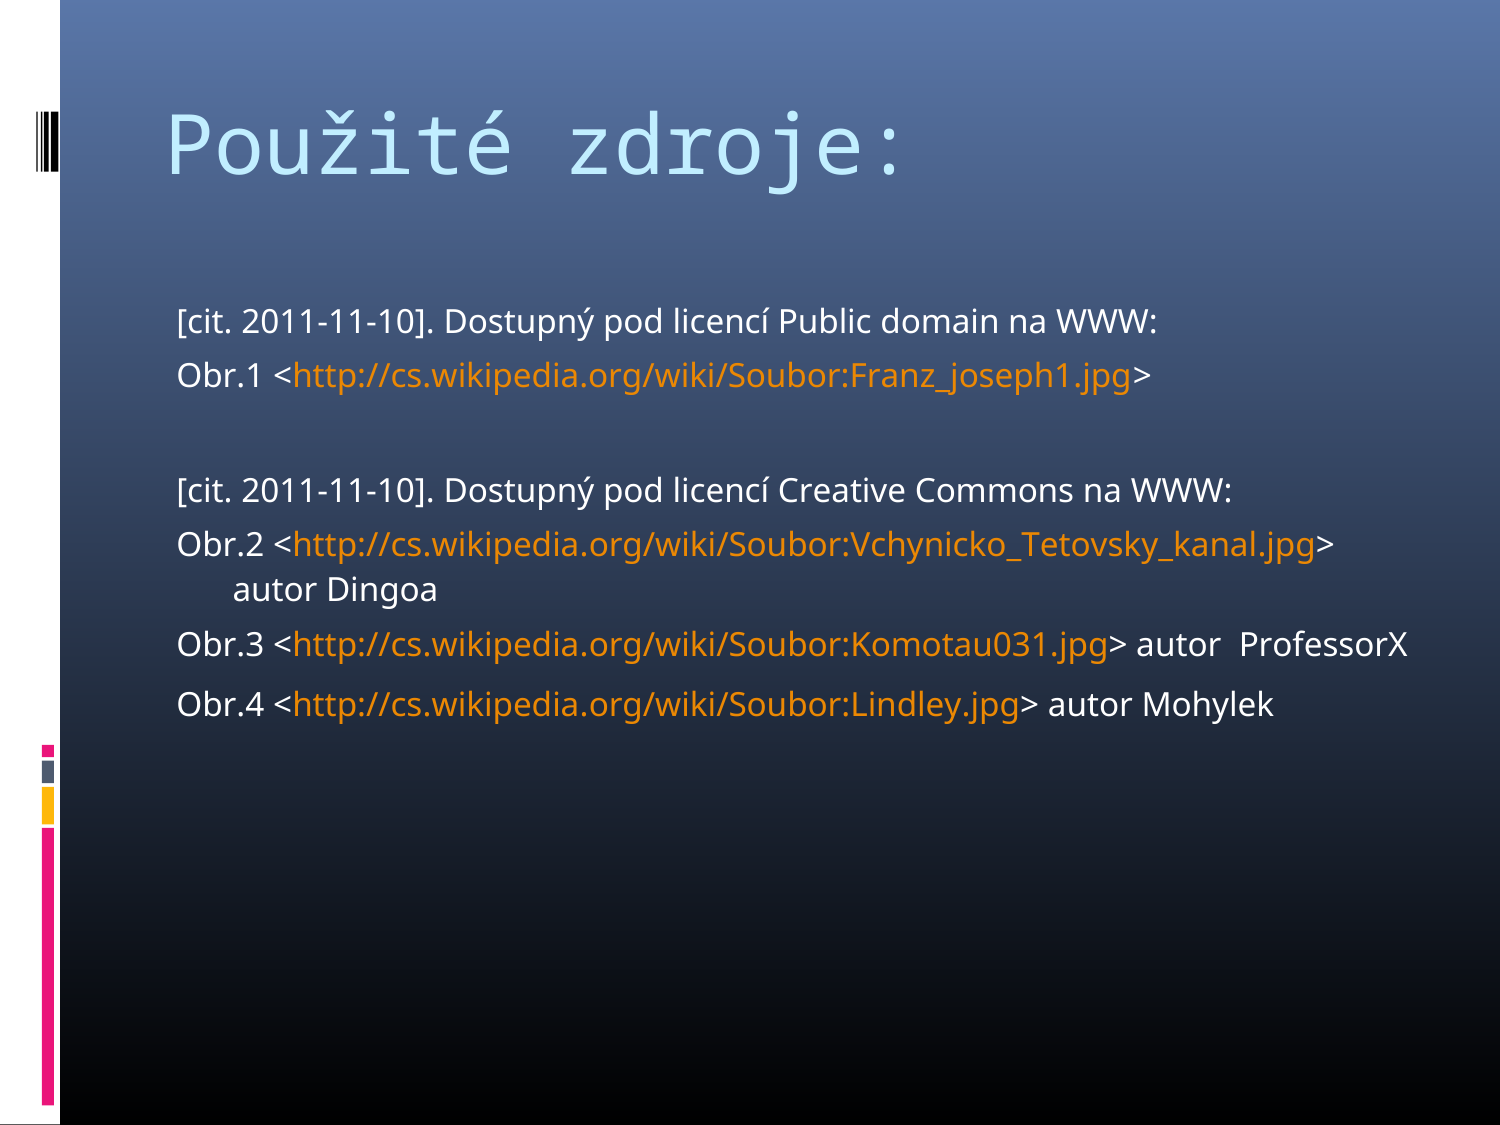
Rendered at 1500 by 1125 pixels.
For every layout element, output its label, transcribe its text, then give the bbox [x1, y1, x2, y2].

title Použité zdroje: [150, 84, 1426, 235]
list [cit. 2011-11-10]. Dostupný pod licencí Public domain na WWW: Obr.1 <http://cs.wikipedia.org/wiki/Soubor:Franz_joseph1.jpg> [cit. 2011-11-10]. Dostupný pod licencí Creative Commons na WWW: Obr.2 <http://cs.wikipedia.org/wiki/Soubor:Vchynicko_Tetovsky_kanal.jpg> autor Dingoa Obr.3 <http://cs.wikipedia.org/wiki/Soubor:Komotau031.jpg> autor ProfessorX Obr.4 <http://cs.wikipedia.org/wiki/Soubor:Lindley.jpg> autor Mohylek [150, 292, 1426, 1043]
